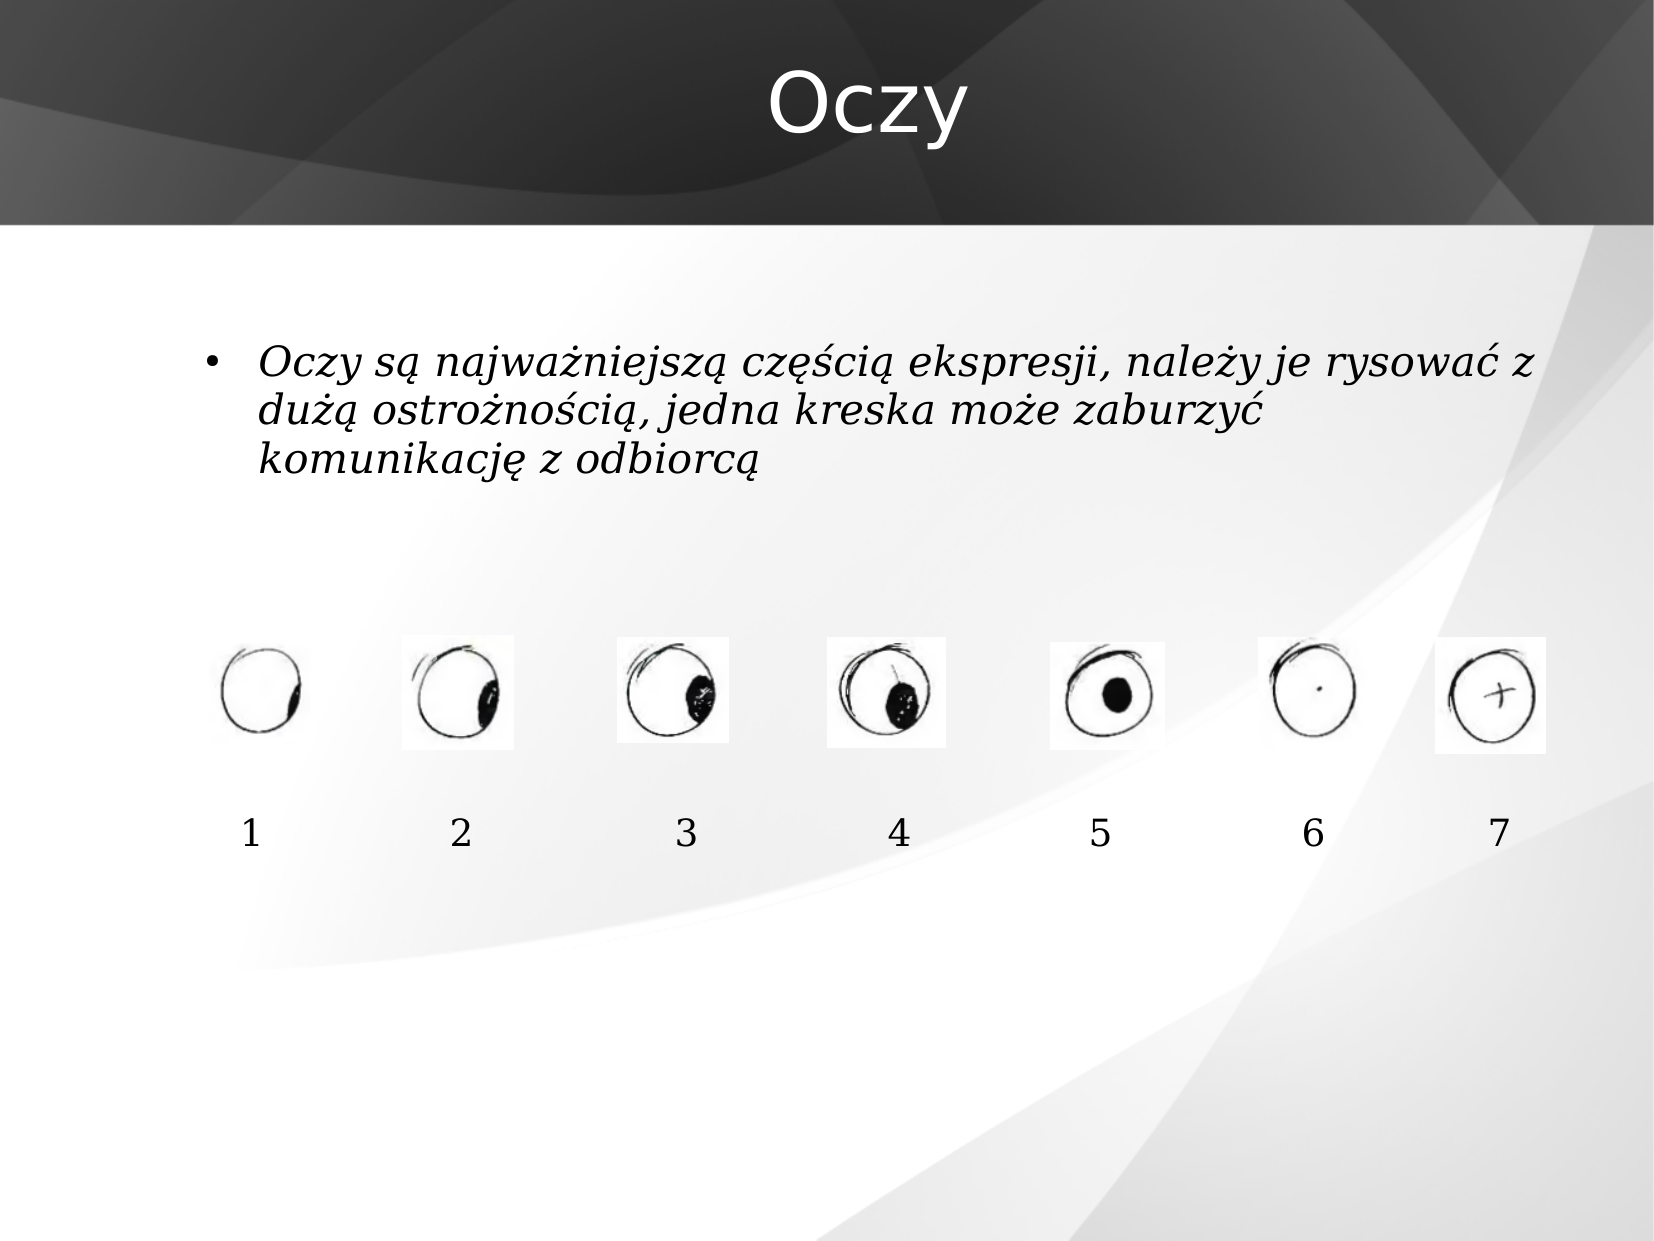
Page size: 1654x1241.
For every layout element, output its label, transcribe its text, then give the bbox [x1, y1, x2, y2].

title Oczy [124, 0, 1613, 208]
list Oczy są najważniejszą częścią ekspresji, należy je rysować z dużą ostrożnością, jedna kreska może zaburzyć komunikację z odbiorcą [187, 337, 1538, 1013]
picture [0, 0, 1654, 1241]
text_box 1 2 3 4 5 6 7 [225, 804, 1527, 863]
